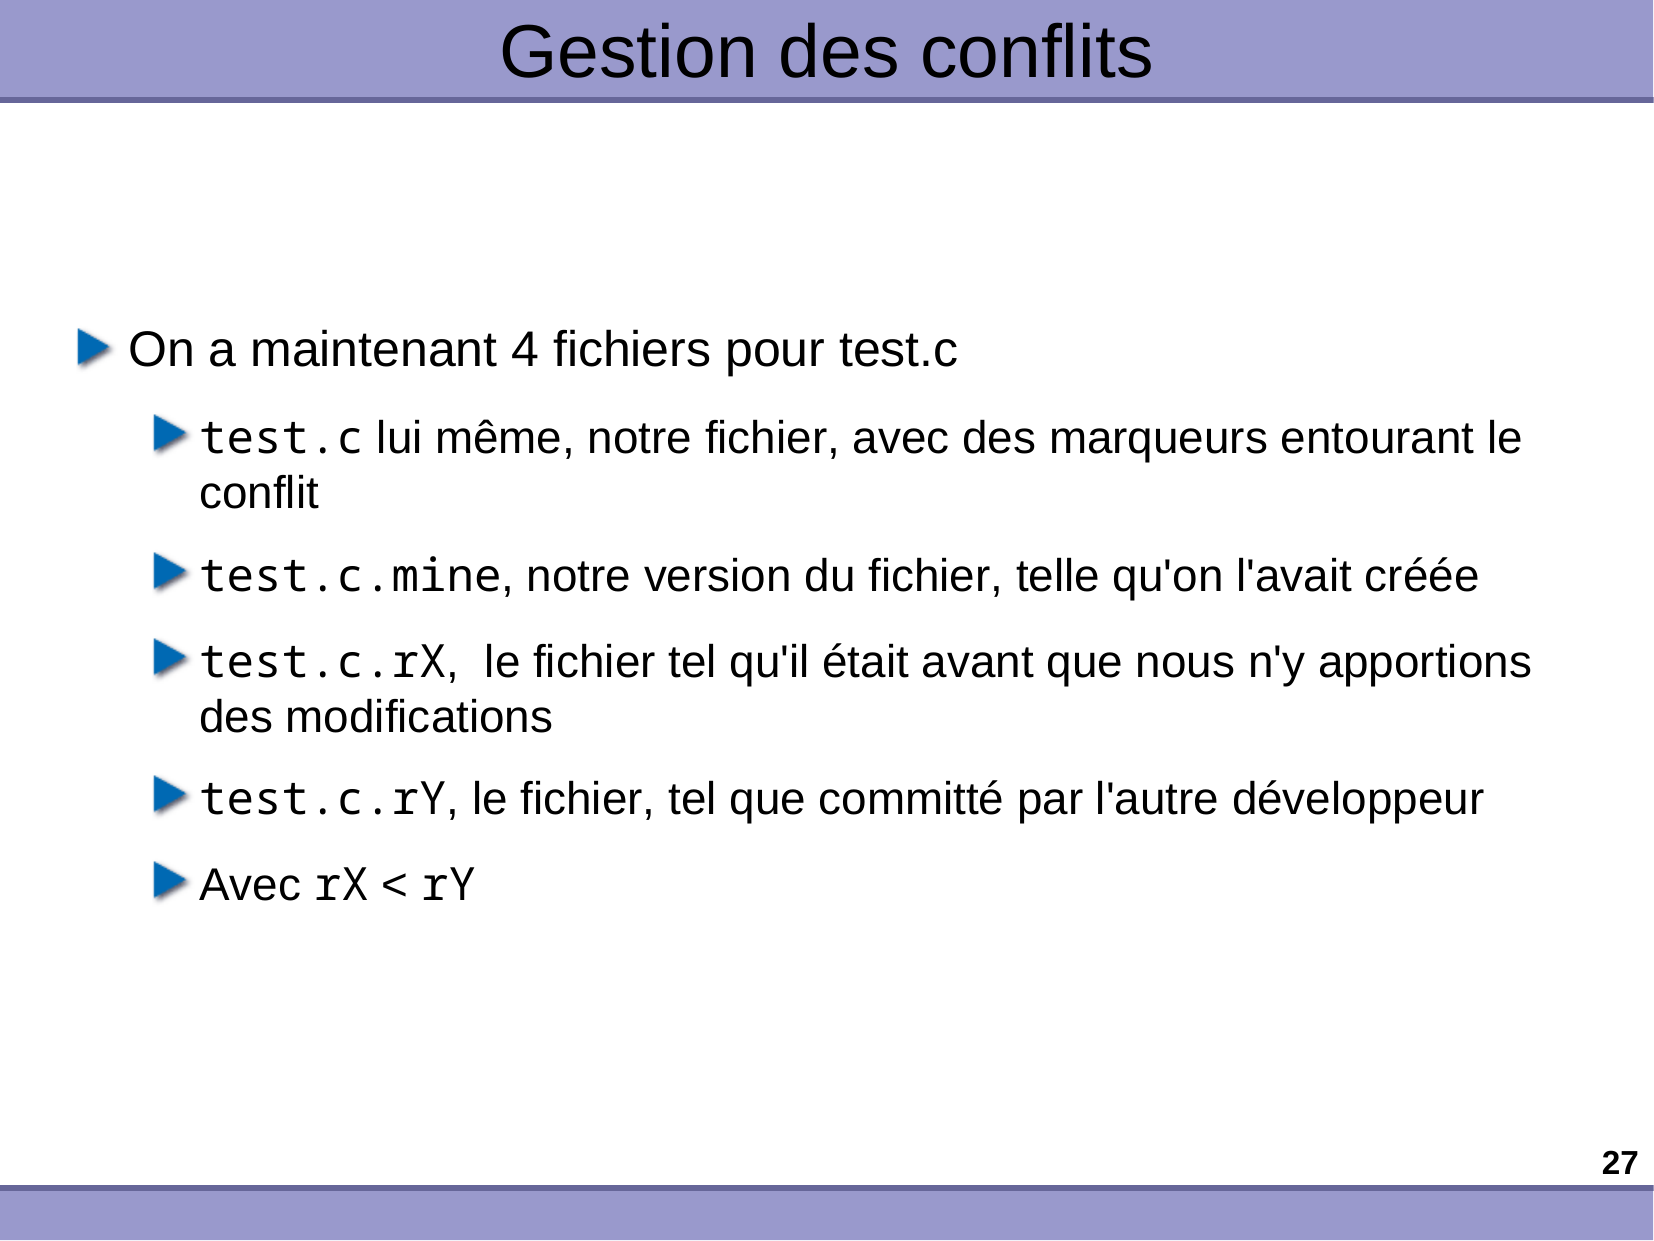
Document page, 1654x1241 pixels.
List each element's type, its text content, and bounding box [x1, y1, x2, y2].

title Gestion des conflits [0, 4, 1654, 98]
list On a maintenant 4 fichiers pour test.c test.c lui même, notre fichier, avec des marqueurs entourant le conflit test.c.mine, notre version du fichier, telle qu'on l'avait créée test.c.rX, le fichier tel qu'il était avant que nous n'y apportions des modifications test.c.rY, le fichier, tel que committé par l'autre développeur Avec rX < rY [57, 321, 1581, 907]
